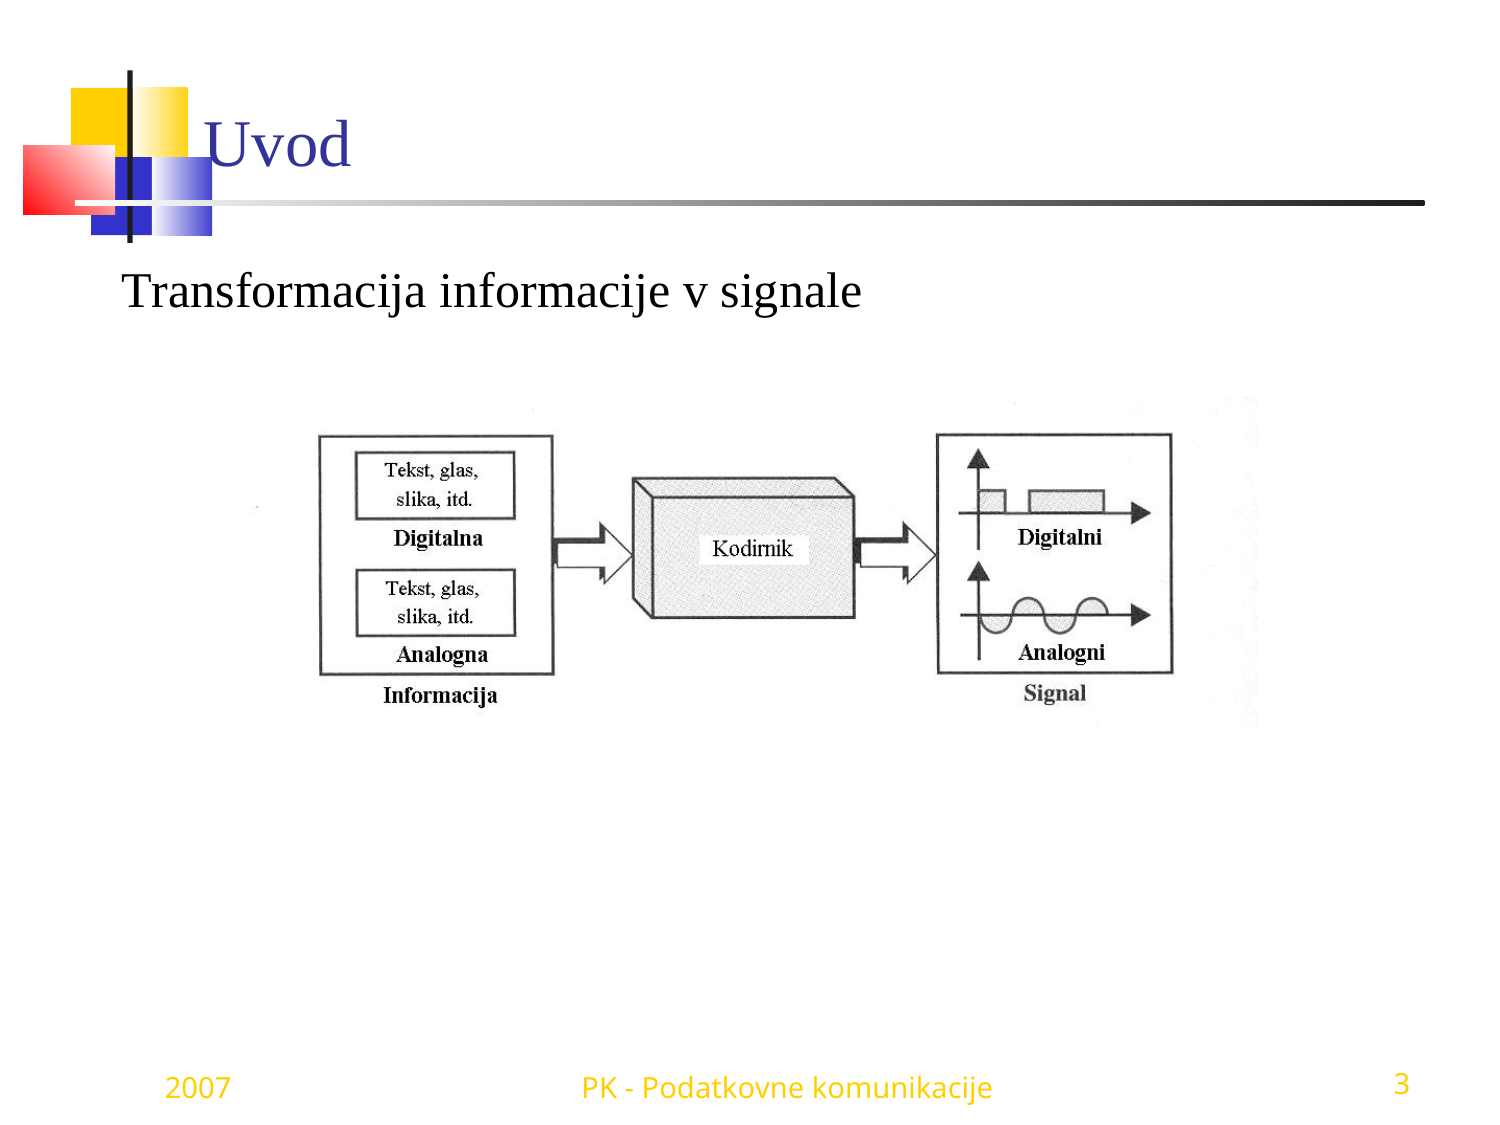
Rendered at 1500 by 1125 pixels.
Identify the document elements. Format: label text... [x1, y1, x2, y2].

title Uvod [188, 92, 1468, 188]
list Transformacija informacije v signale [50, 249, 1469, 396]
picture [242, 397, 1258, 728]
text_box 2007 [150, 1037, 463, 1113]
text_box <number> [1112, 1037, 1426, 1113]
text_box PK - Podatkovne komunikacije [549, 1037, 1026, 1113]
